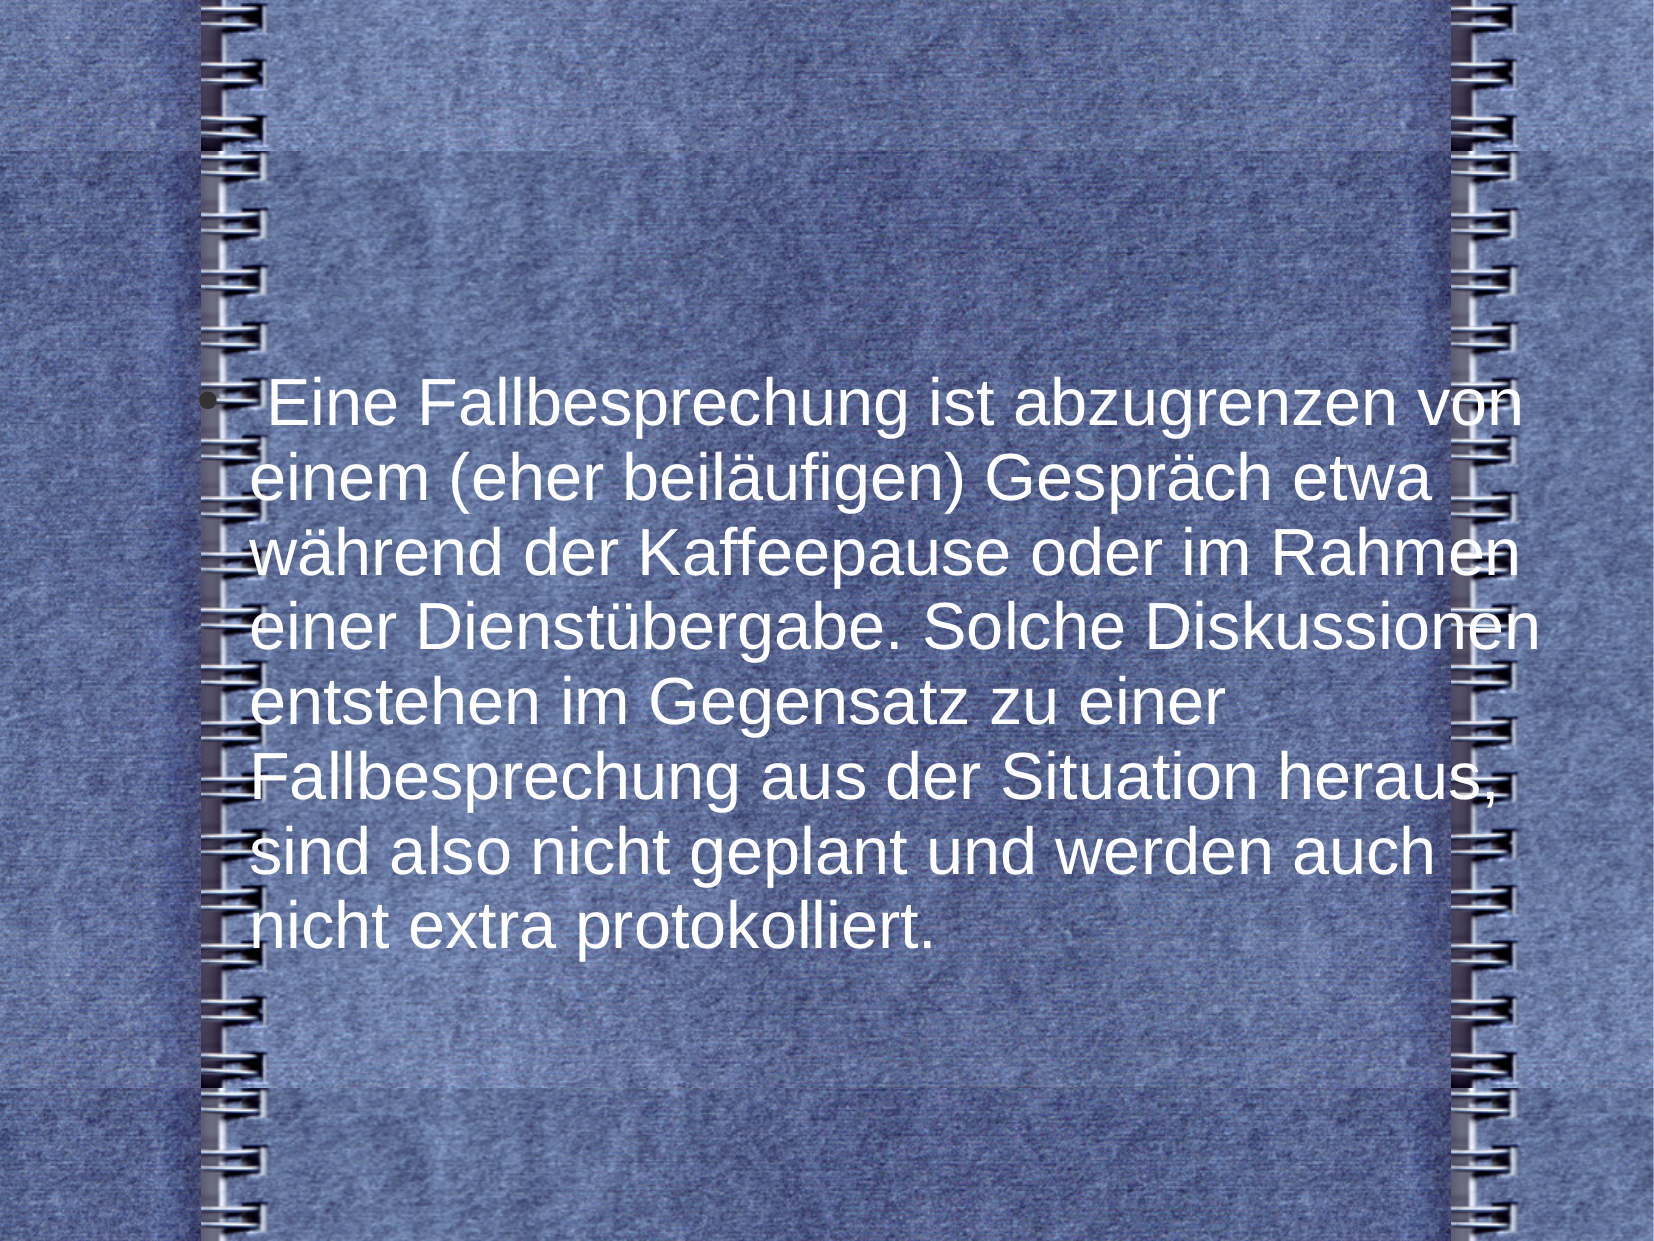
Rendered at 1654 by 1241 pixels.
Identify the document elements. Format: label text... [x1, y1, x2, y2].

list Eine Fallbesprechung ist abzugrenzen von einem (eher beiläufigen) Gespräch etwa während der Kaffeepause oder im Rahmen einer Dienstübergabe. Solche Diskussionen entstehen im Gegensatz zu einer Fallbesprechung aus der Situation heraus, sind also nicht geplant und werden auch nicht extra protokolliert. [178, 364, 1570, 1147]
picture [0, 0, 1654, 1241]
